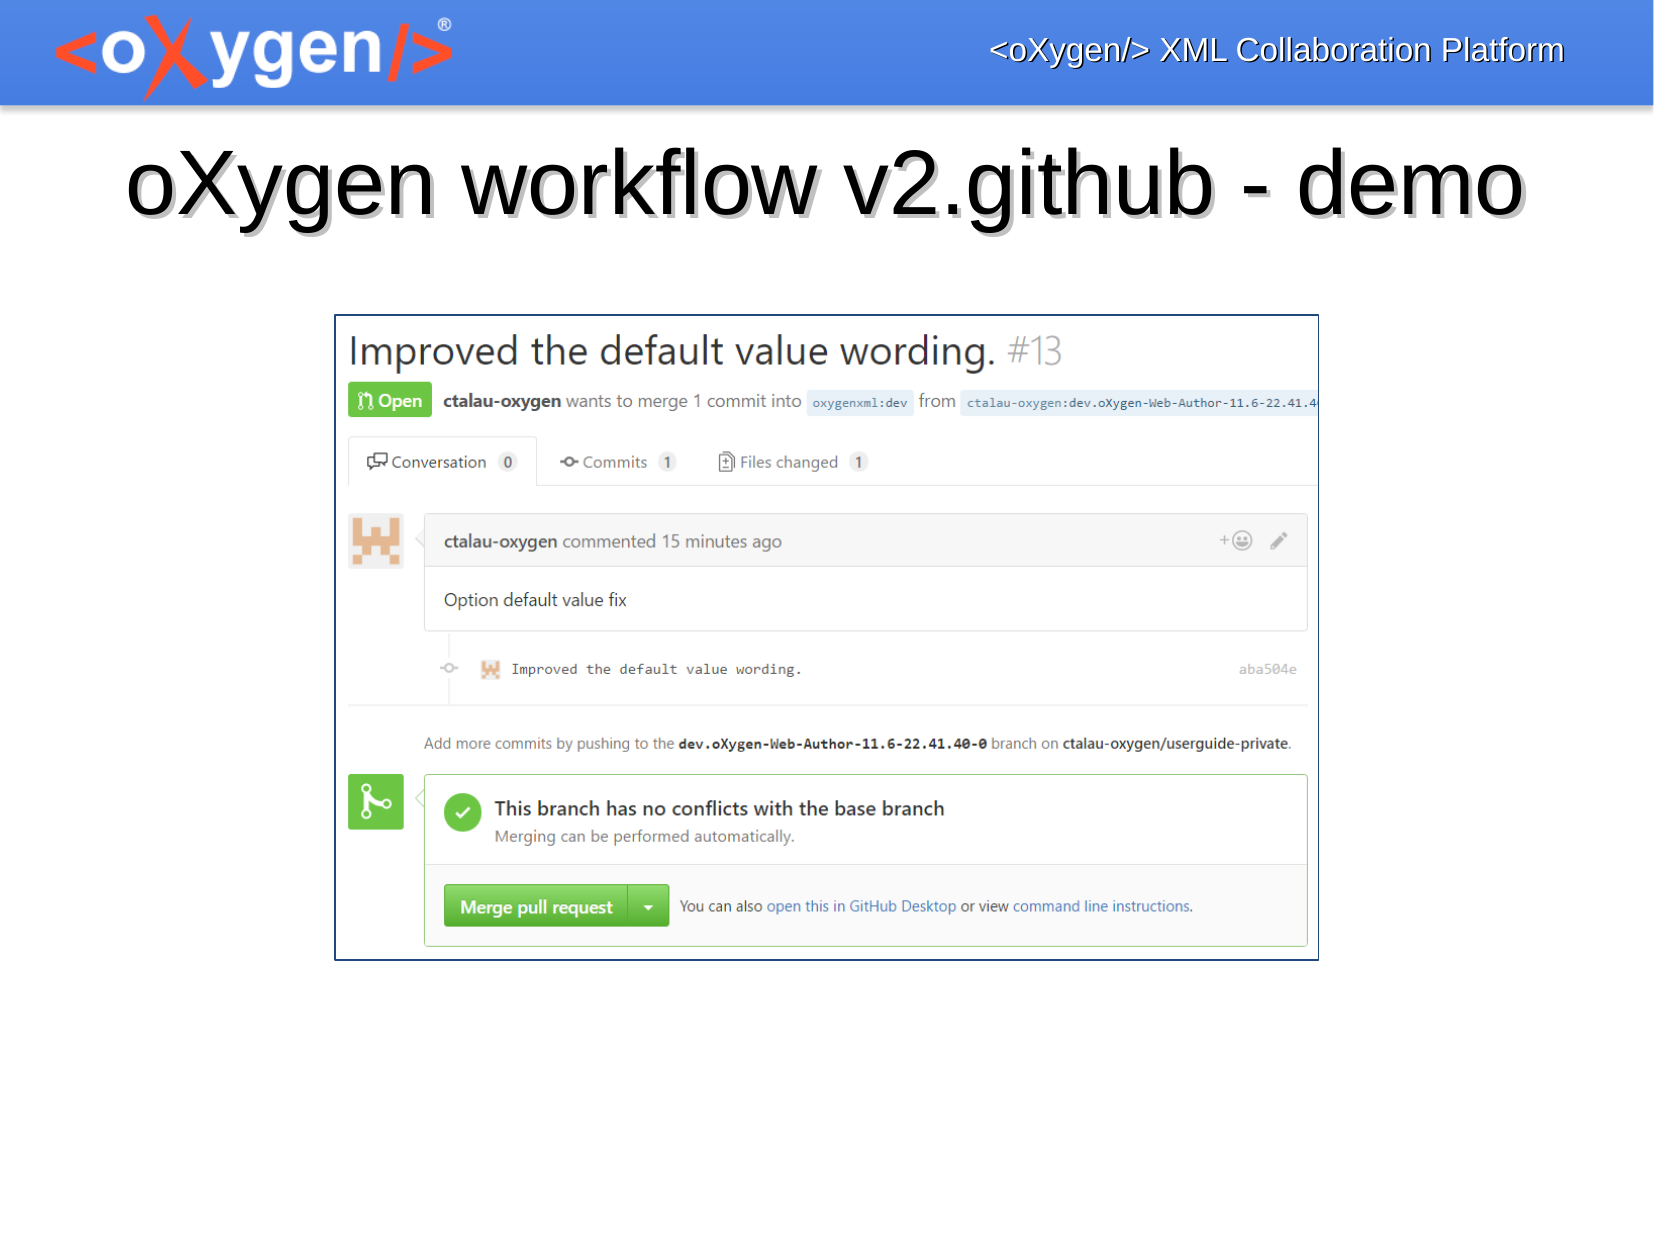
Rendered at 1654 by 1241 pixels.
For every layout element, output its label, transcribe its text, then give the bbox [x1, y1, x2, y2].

picture [0, 0, 1654, 119]
picture [335, 315, 1318, 960]
title oXygen workflow v2.github - demo [82, 78, 1571, 287]
